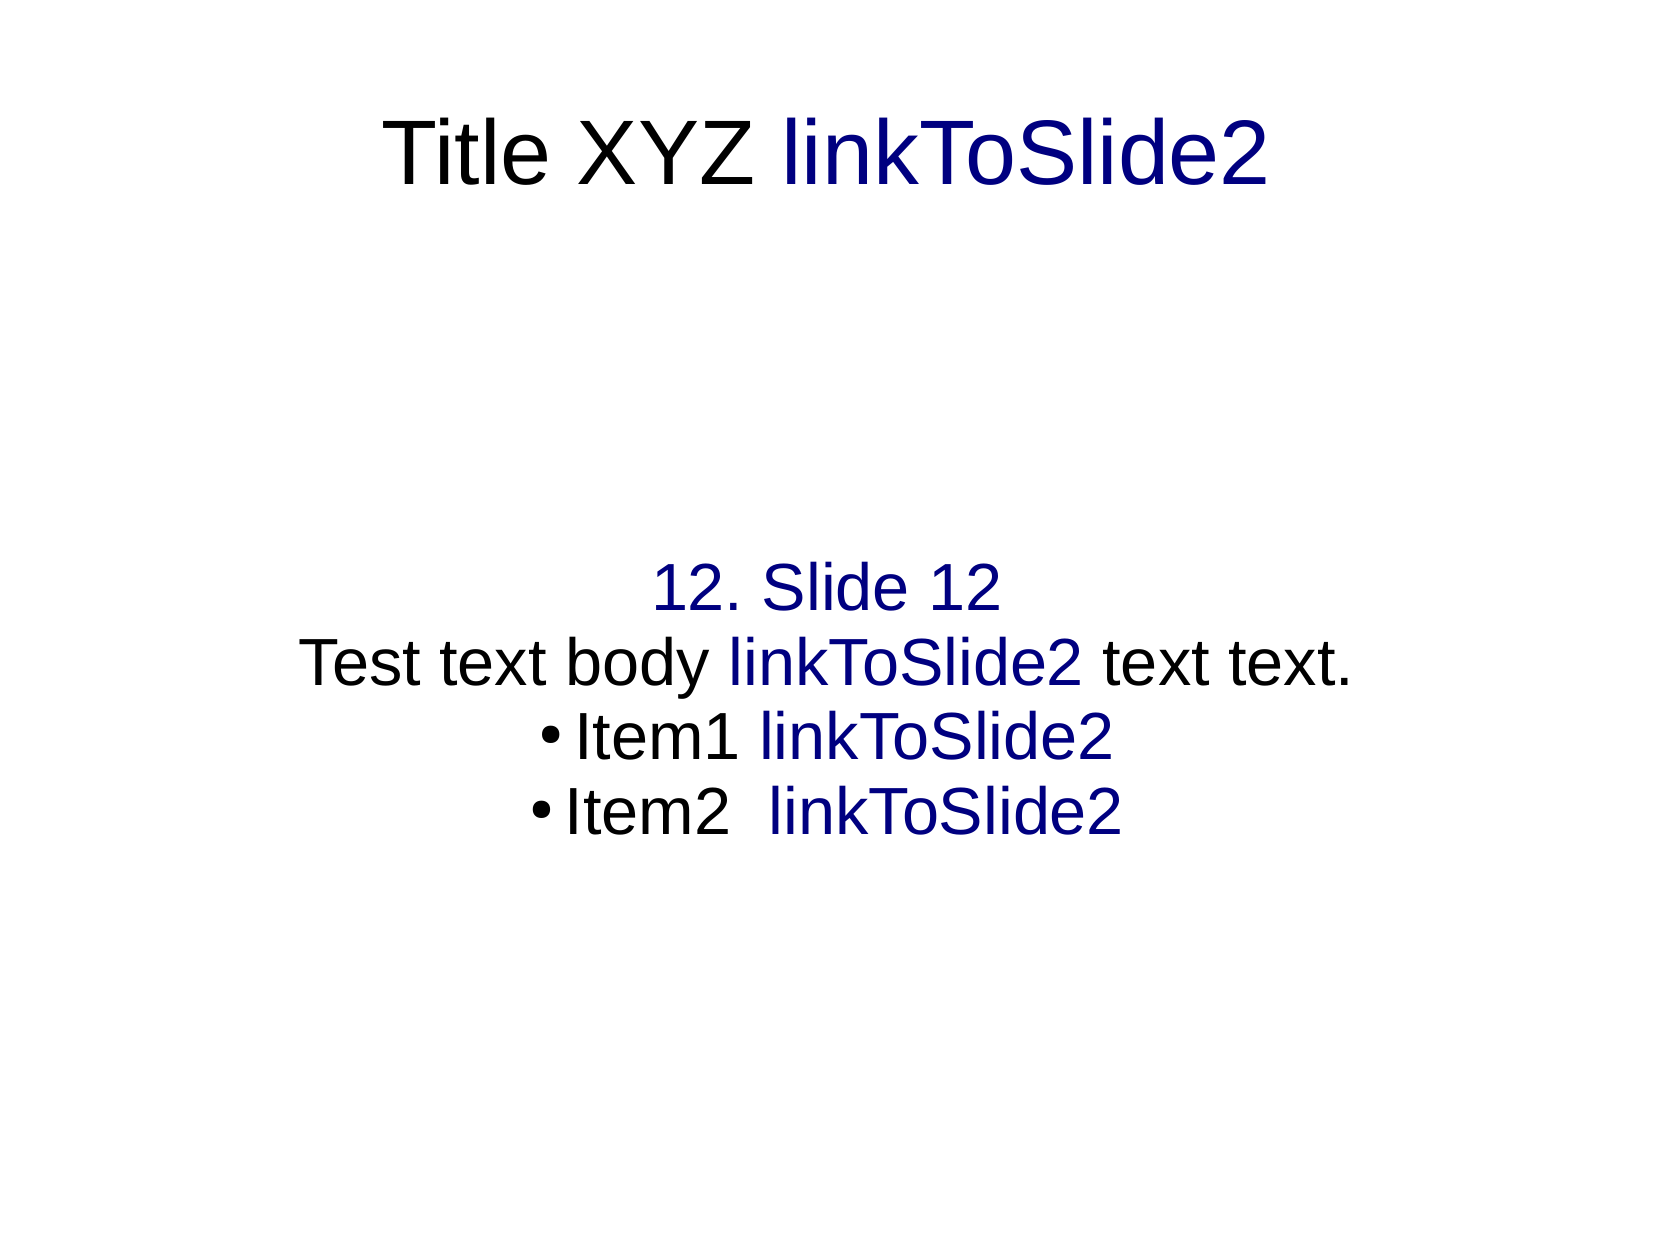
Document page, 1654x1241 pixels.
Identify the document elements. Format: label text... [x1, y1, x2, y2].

title Title XYZ linkToSlide2 [82, 49, 1571, 257]
subtitle 12. Slide 12 Test text body linkToSlide2 text text. Item1 linkToSlide2 Item2 linkToSlide2 [82, 290, 1571, 1109]
